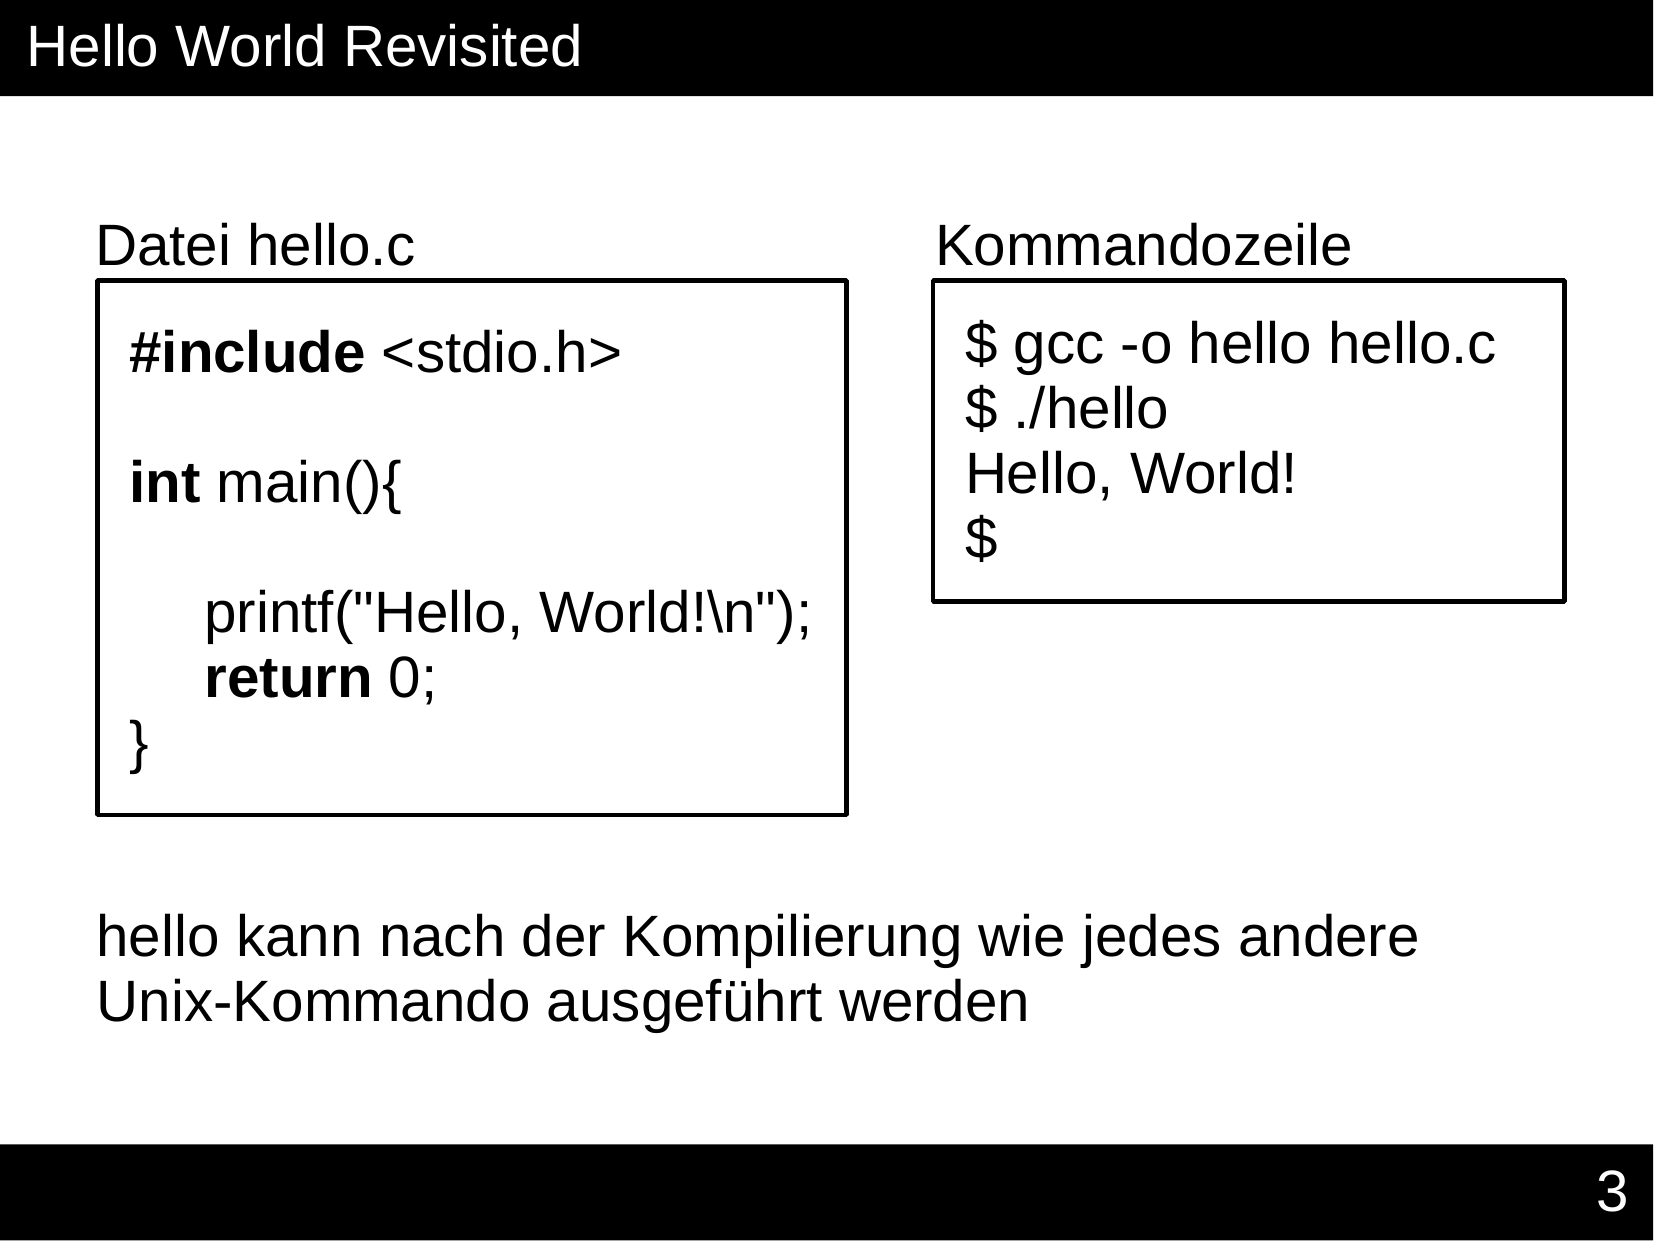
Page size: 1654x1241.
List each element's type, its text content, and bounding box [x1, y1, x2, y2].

text_box $ gcc -o hello hello.c $ ./hello Hello, World! $ [932, 280, 1565, 602]
text_box Datei hello.c Kommandozeile [80, 172, 1540, 351]
text_box #include <stdio.h> int main(){ printf("Hello, World!\n"); return 0; } [97, 351, 847, 815]
text_box Hello World Revisited [11, 6, 769, 94]
text_box hello kann nach der Kompilierung wie jedes andere Unix-Kommando ausgeführt werden [81, 895, 1551, 1056]
